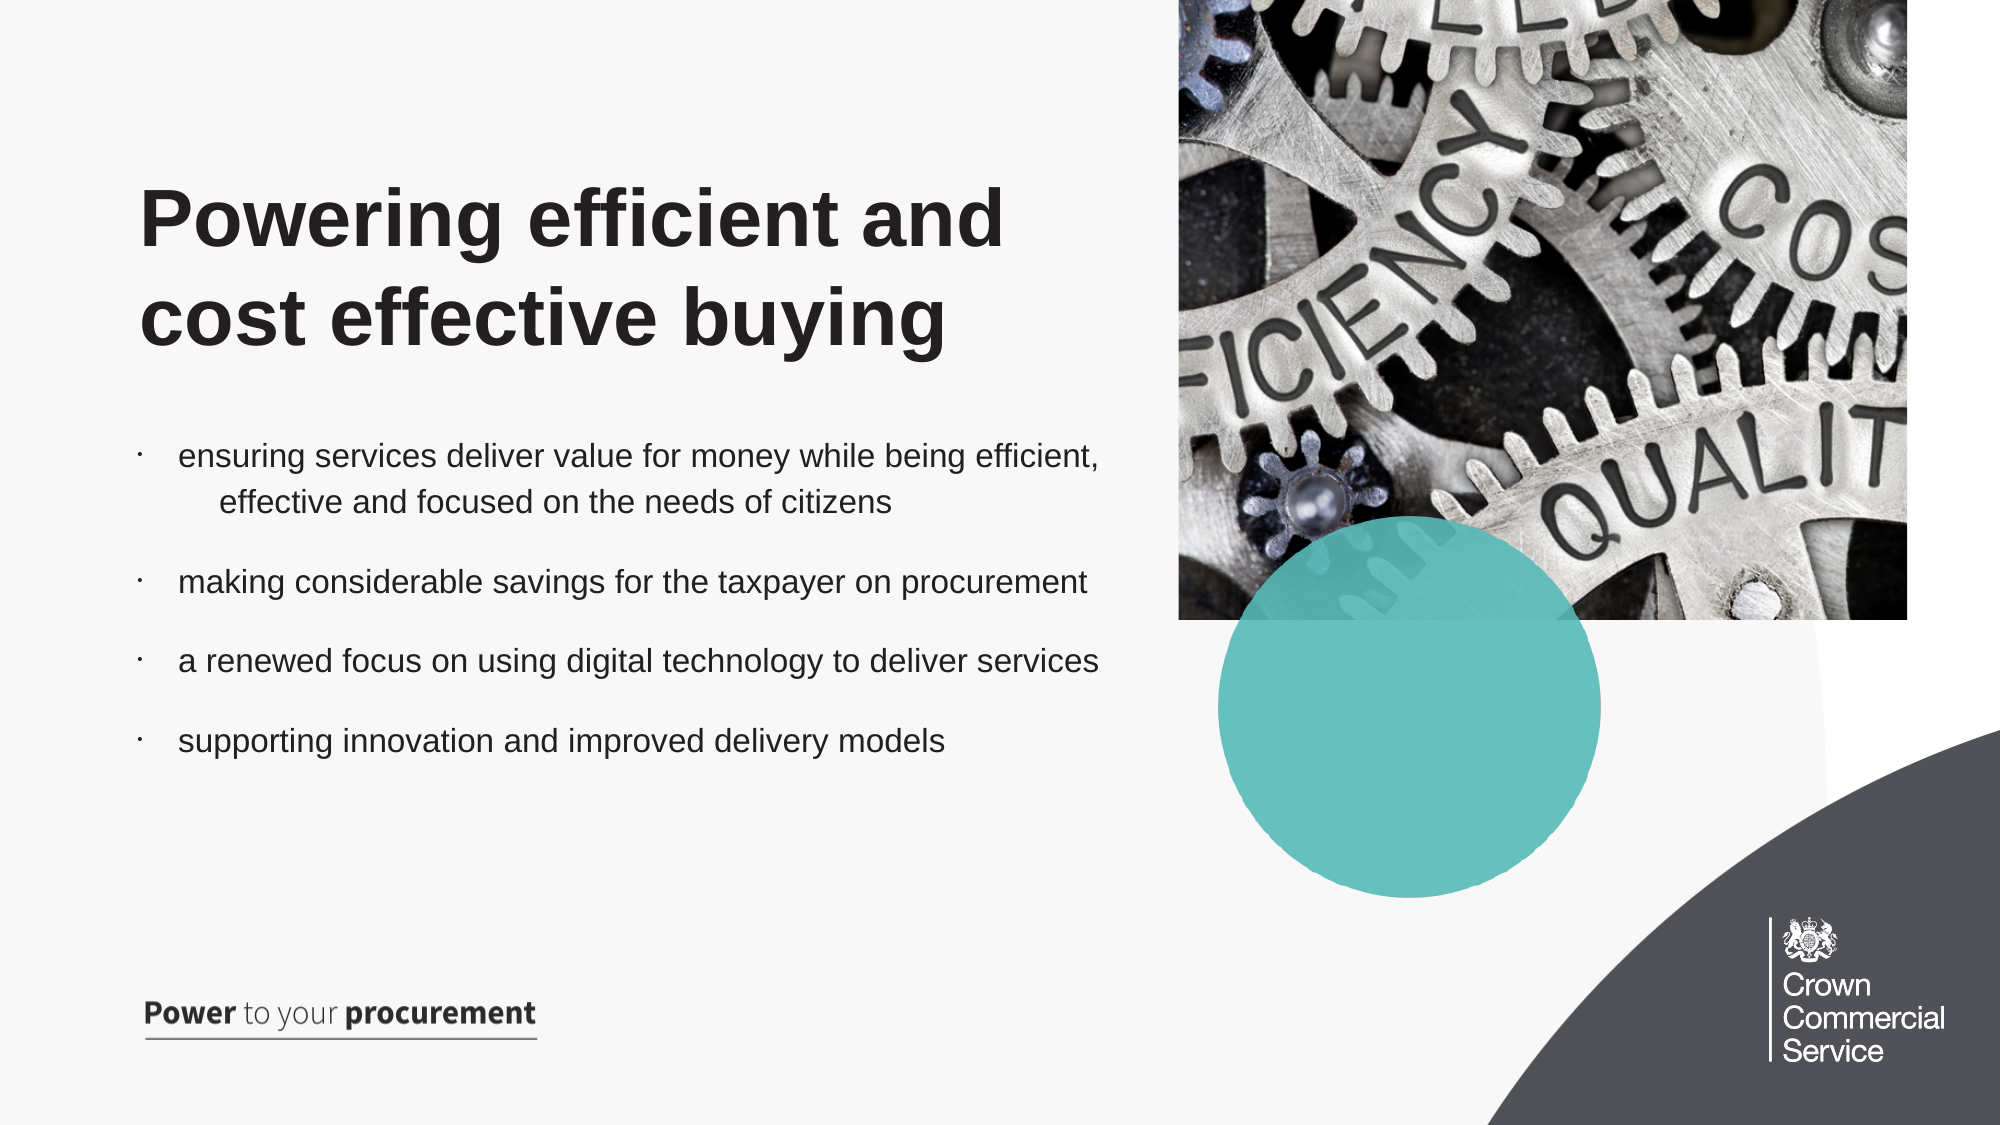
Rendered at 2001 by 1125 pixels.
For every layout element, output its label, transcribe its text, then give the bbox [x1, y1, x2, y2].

title Powering efficient and cost effective buying [137, 164, 1178, 389]
picture [1769, 917, 1944, 1063]
picture [1178, 0, 1908, 898]
text_box ensuring services deliver value for money while being efficient, effective and focused on the needs of citizens making considerable savings for the taxpayer on procurement a renewed focus on using digital technology to deliver services supporting innovation and improved delivery models [137, 428, 1150, 895]
